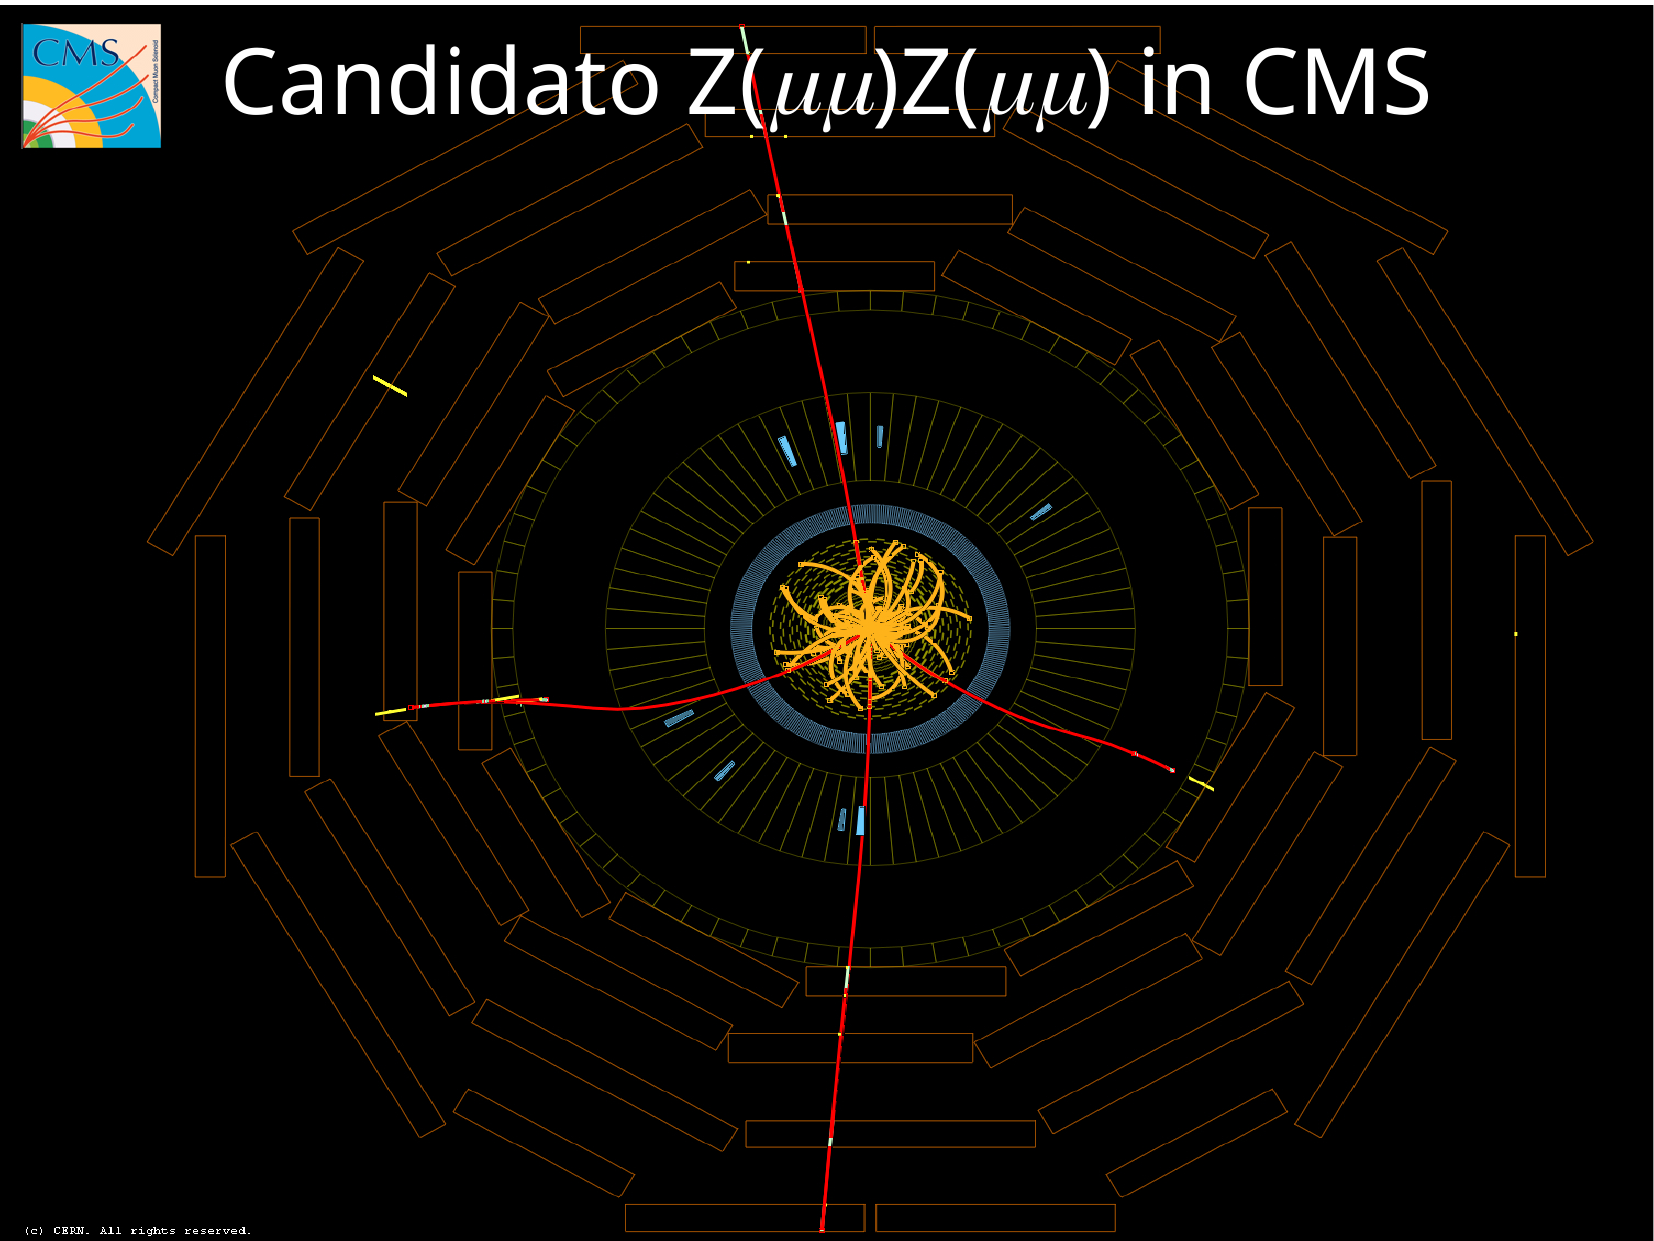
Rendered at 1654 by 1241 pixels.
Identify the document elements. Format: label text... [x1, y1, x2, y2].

picture [0, 5, 1654, 1241]
title Candidato Z(mm)Z(mm) in CMS [41, 8, 1613, 151]
